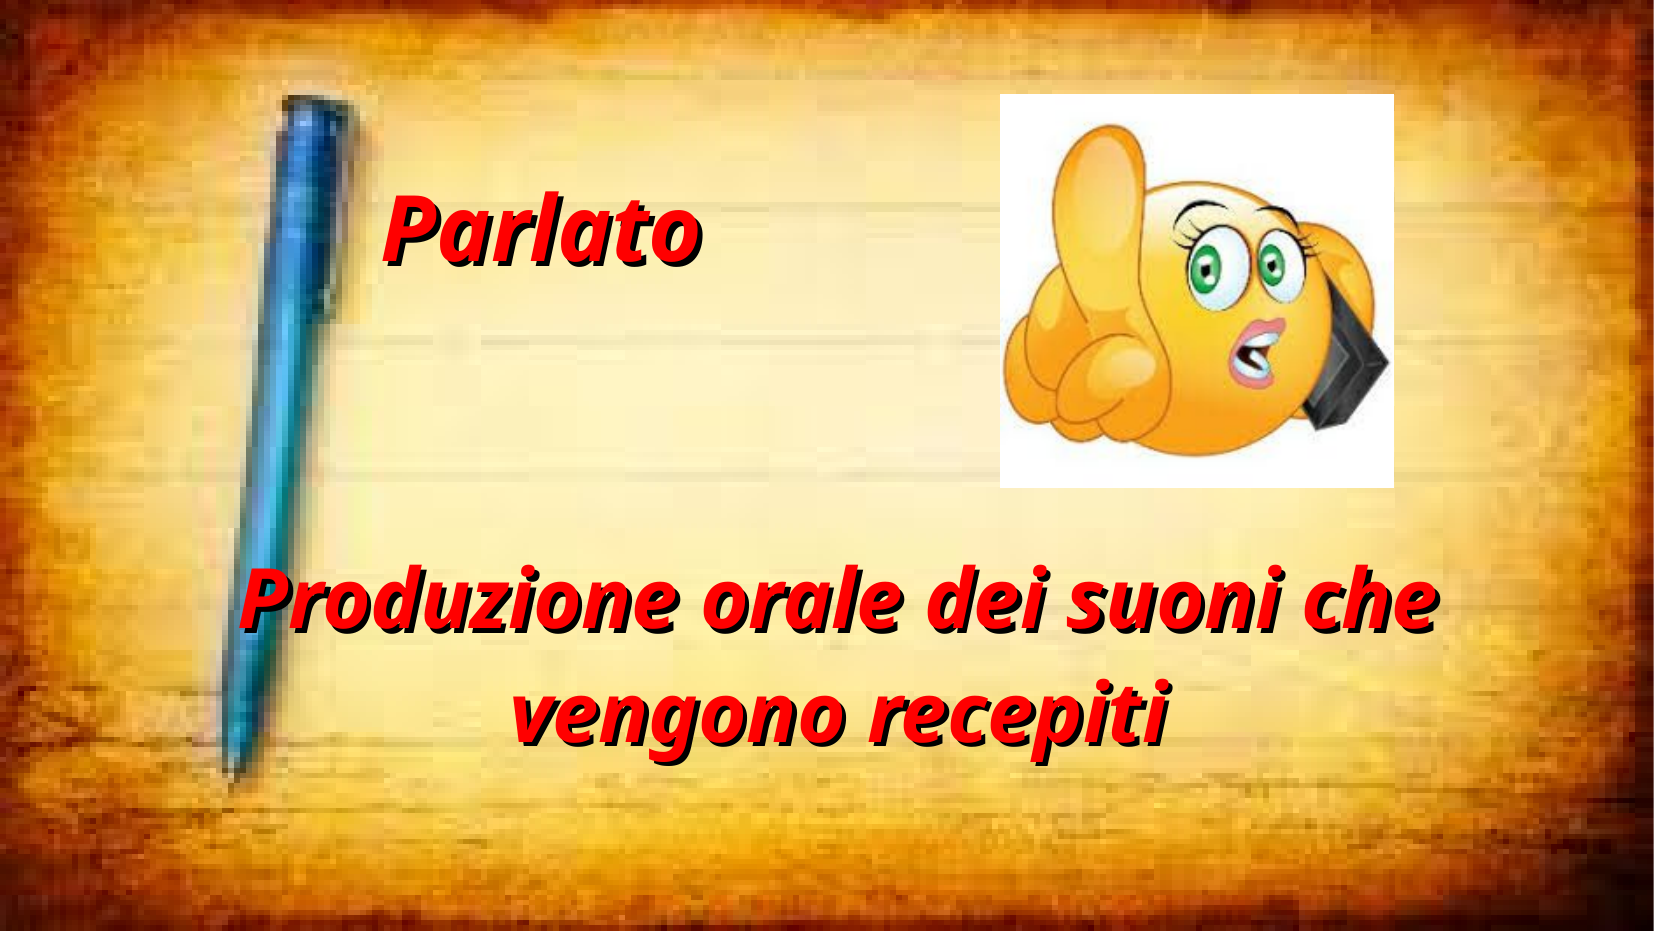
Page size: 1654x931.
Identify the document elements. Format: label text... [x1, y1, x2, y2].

subtitle Produzione orale dei suoni che vengono recepiti [94, 472, 1583, 835]
text_box Parlato [366, 156, 806, 331]
picture [0, 0, 1654, 931]
